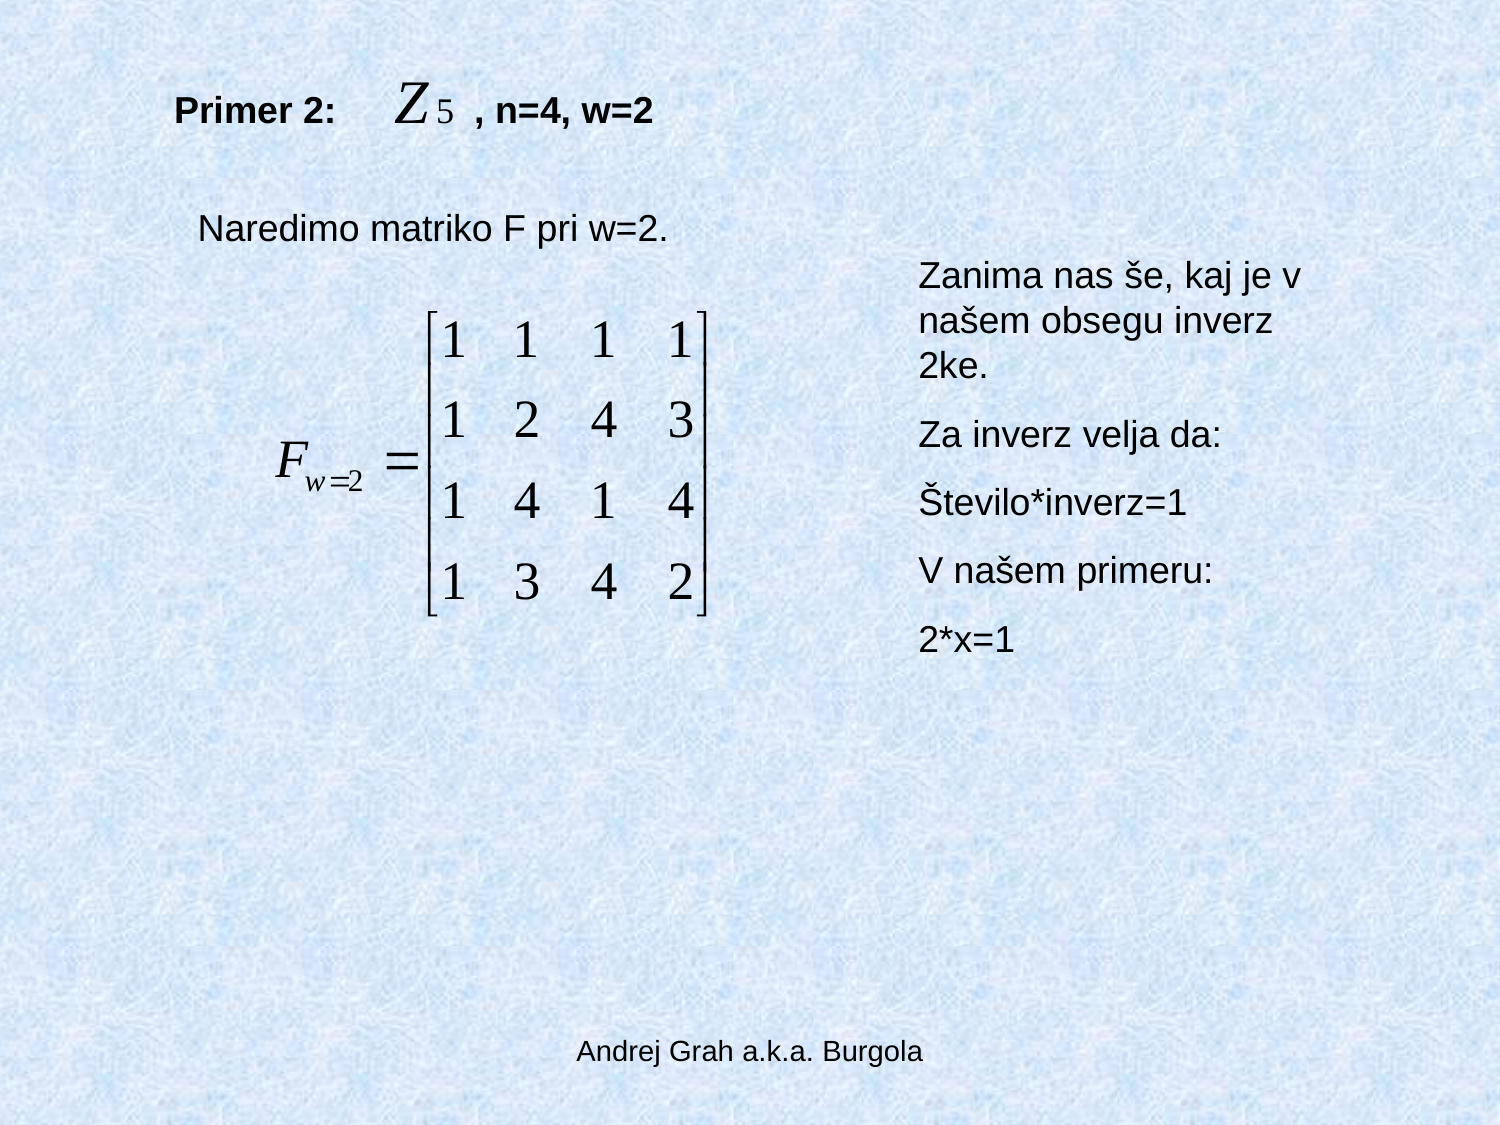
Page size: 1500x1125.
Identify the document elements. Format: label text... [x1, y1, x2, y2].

text_box Primer 2: , n=4, w=2 [159, 78, 383, 139]
chart [383, 66, 467, 139]
picture [0, 0, 1500, 1125]
text_box Andrej Grah a.k.a. Burgola [512, 1024, 988, 1103]
text_box Zanima nas še, kaj je v našem obsegu inverz 2ke. Za inverz velja da: Število*inverz=1 V našem primeru: 2*x=1 [903, 243, 1341, 668]
chart [265, 302, 727, 626]
text_box Naredimo matriko F pri w=2. [183, 196, 857, 257]
text_box Primer 2: , n=4, w=2 [467, 78, 1247, 139]
